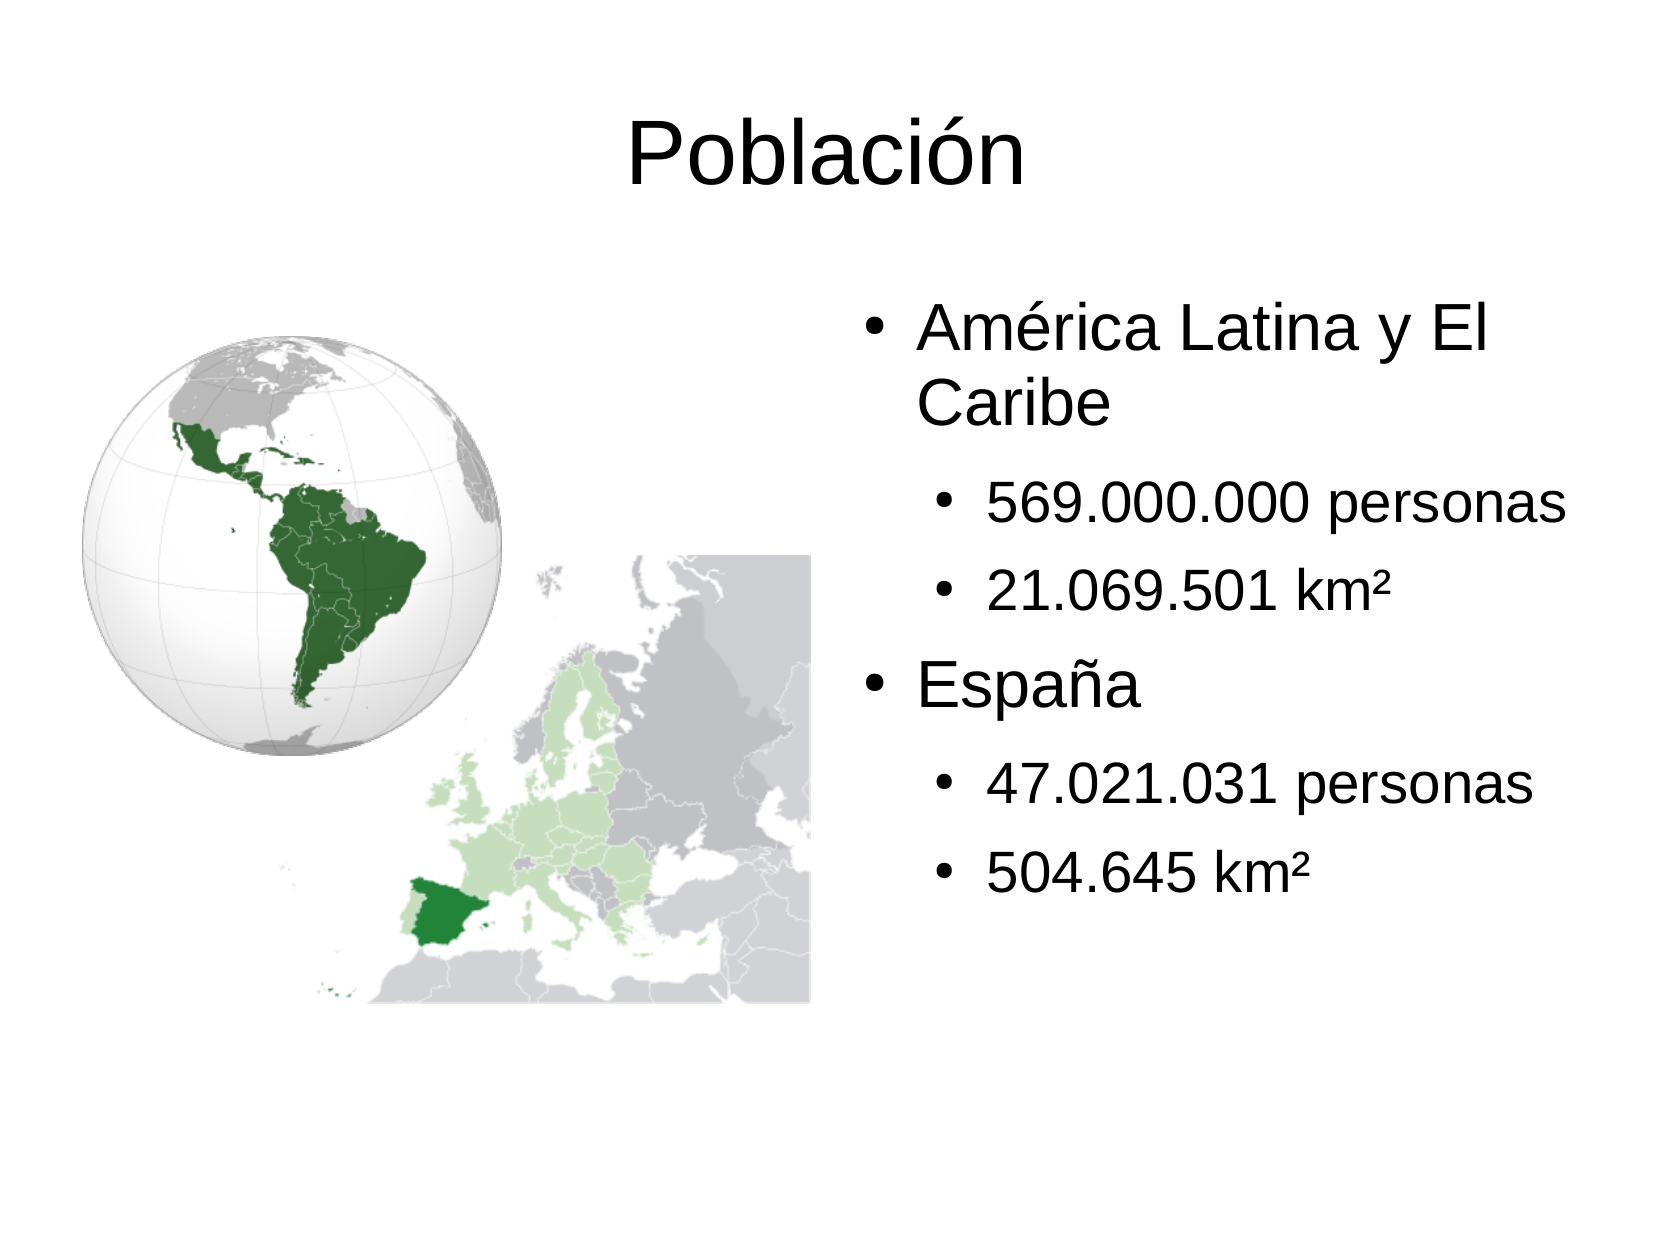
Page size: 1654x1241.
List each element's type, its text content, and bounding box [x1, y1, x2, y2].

list América Latina y El Caribe 569.000.000 personas 21.069.501 km² España 47.021.031 personas 504.645 km² [845, 290, 1572, 1109]
picture [82, 336, 811, 1004]
title Población [82, 49, 1571, 257]
